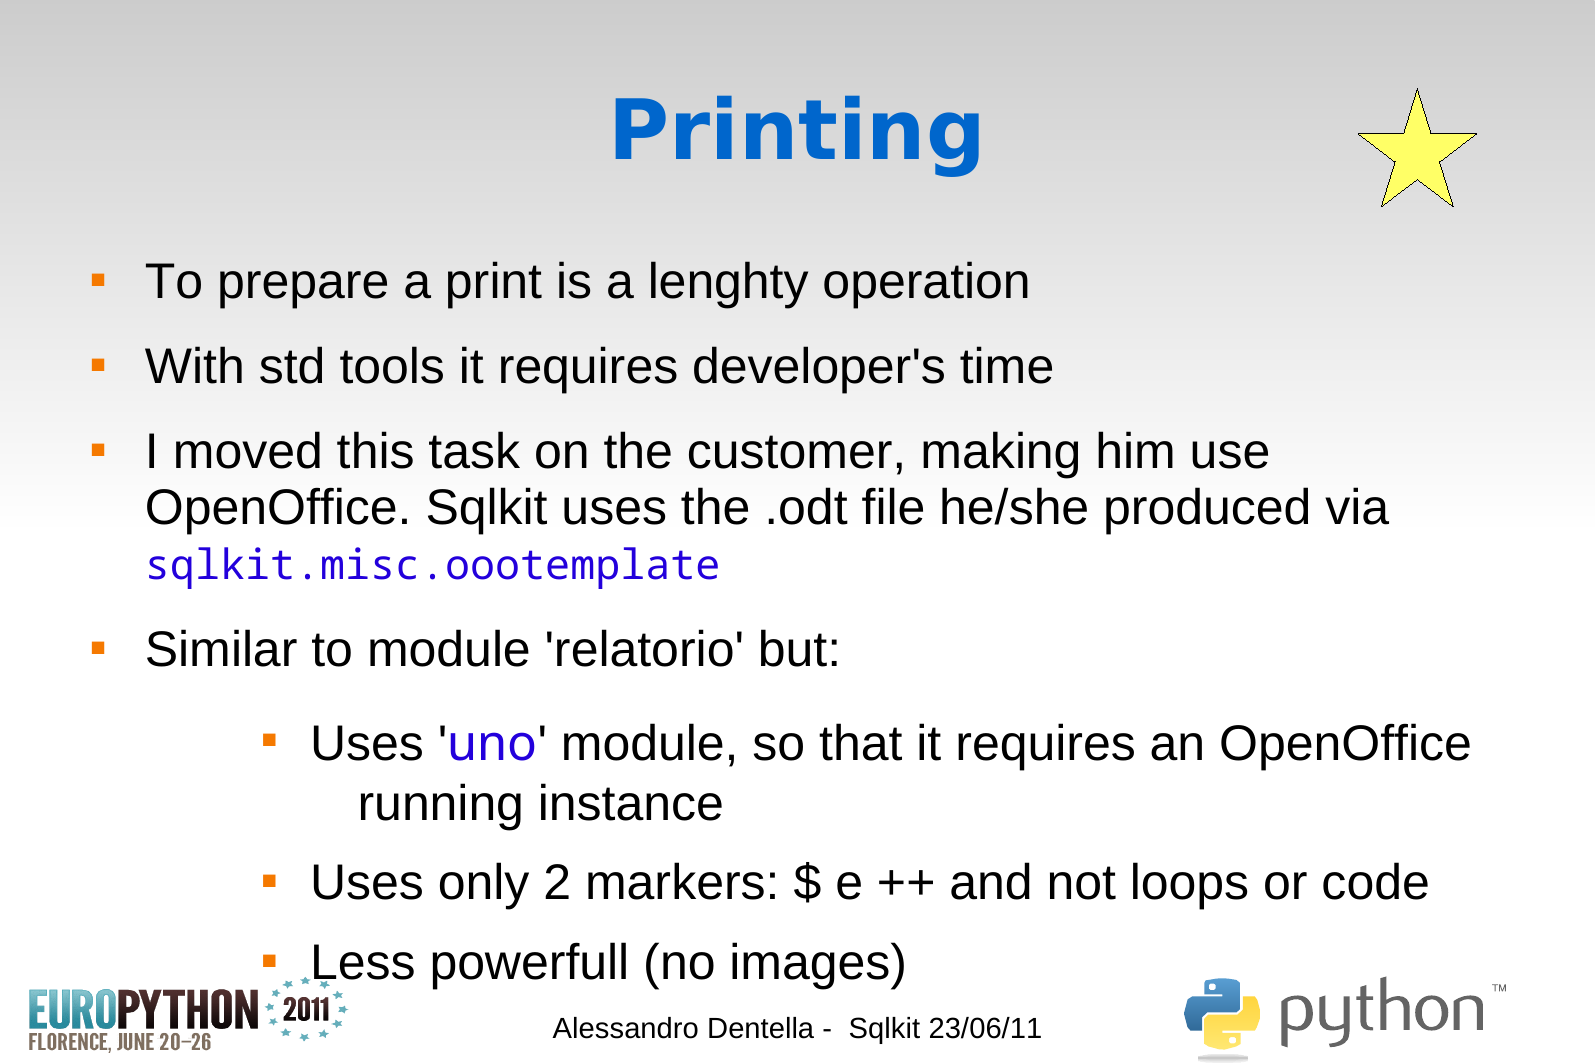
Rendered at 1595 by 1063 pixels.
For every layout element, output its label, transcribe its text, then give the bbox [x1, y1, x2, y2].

title Printing [79, 42, 1515, 220]
list To prepare a print is a lenghty operation With std tools it requires developer's time I moved this task on the customer, making him use OpenOffice. Sqlkit uses the .odt file he/she produced via sqlkit.misc.oootemplate Similar to module 'relatorio' but: Uses 'uno' module, so that it requires an OpenOffice running instance Uses only 2 markers: $ e ++ and not loops or code Less powerfull (no images) [74, 253, 1510, 1053]
text_box [1358, 88, 1477, 207]
picture [29, 974, 355, 1058]
